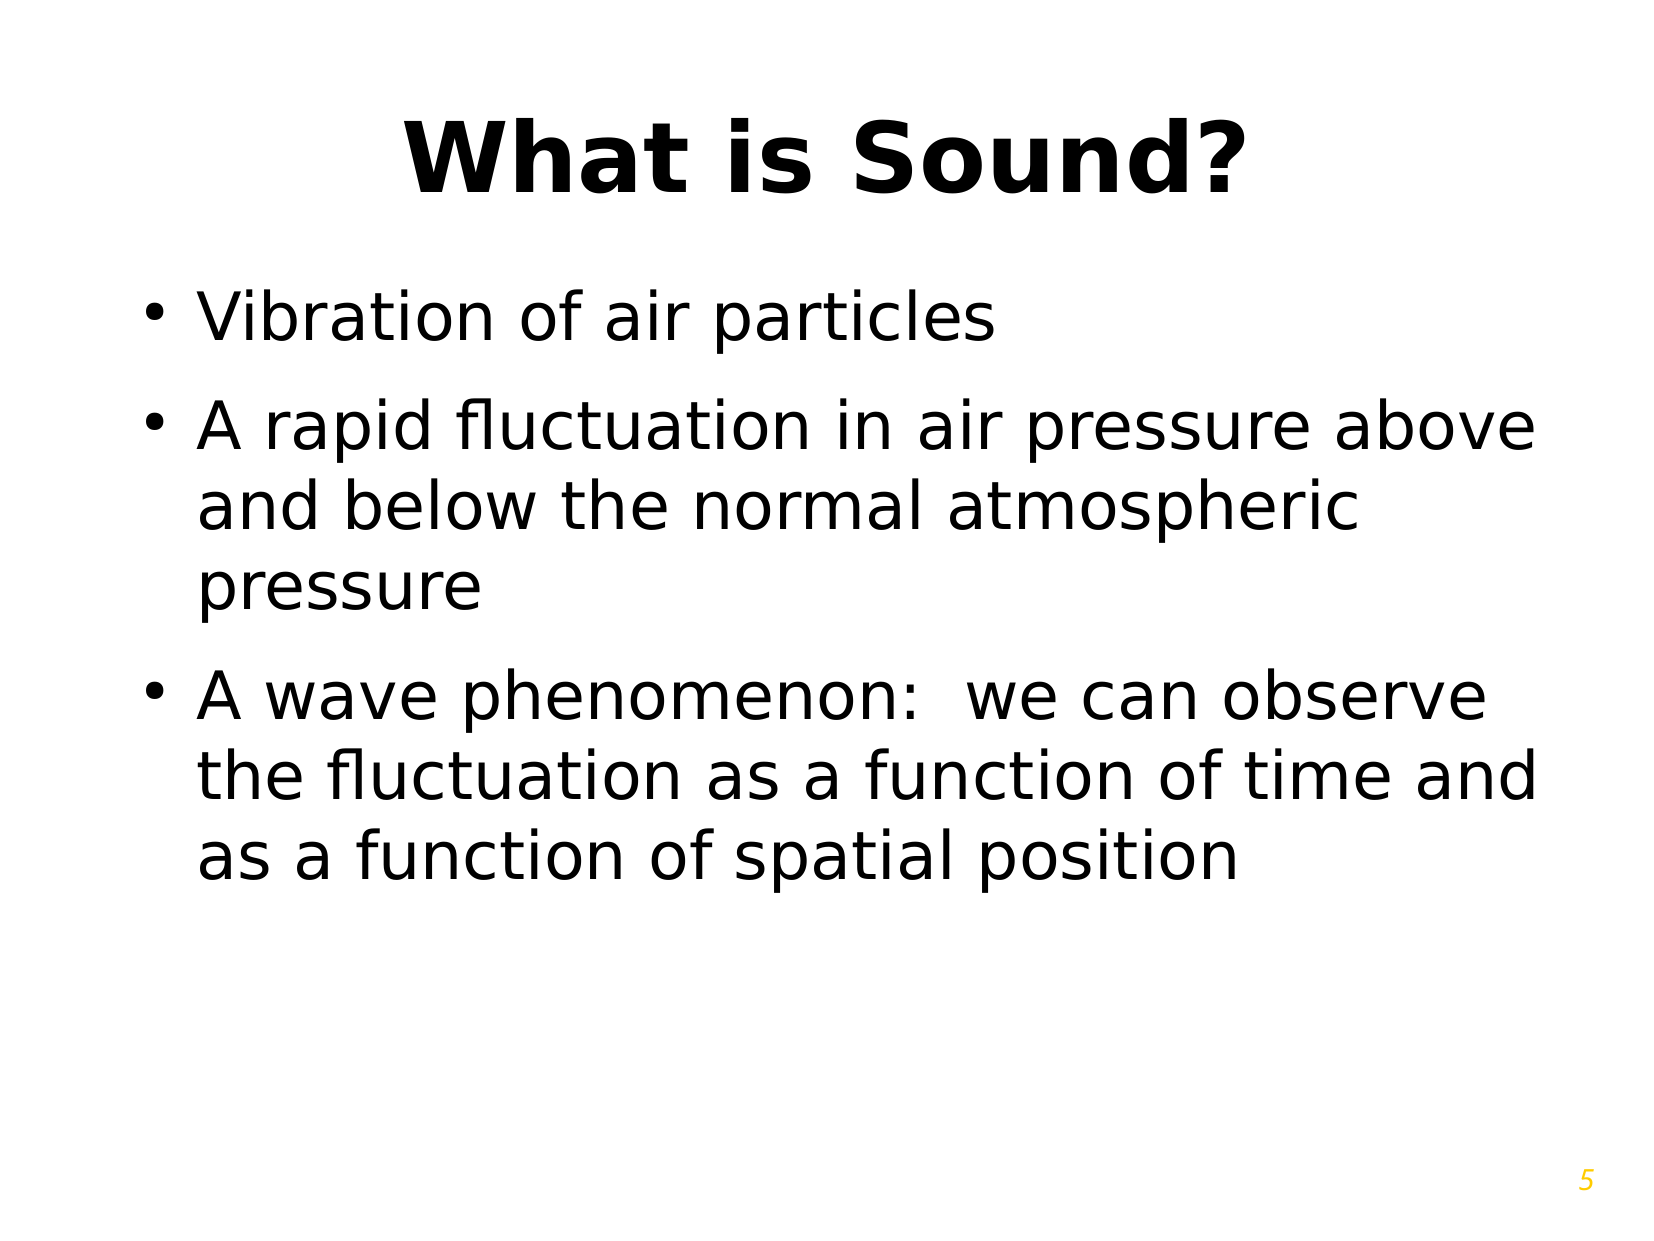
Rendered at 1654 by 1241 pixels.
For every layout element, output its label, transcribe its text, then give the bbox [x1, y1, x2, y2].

list Vibration of air particles A rapid fluctuation in air pressure above and below the normal atmospheric pressure A wave phenomenon: we can observe the fluctuation as a function of time and as a function of spatial position [110, 266, 1571, 1085]
slide_number <skaitlis> [1339, 1153, 1610, 1241]
title What is Sound? [82, 49, 1571, 257]
